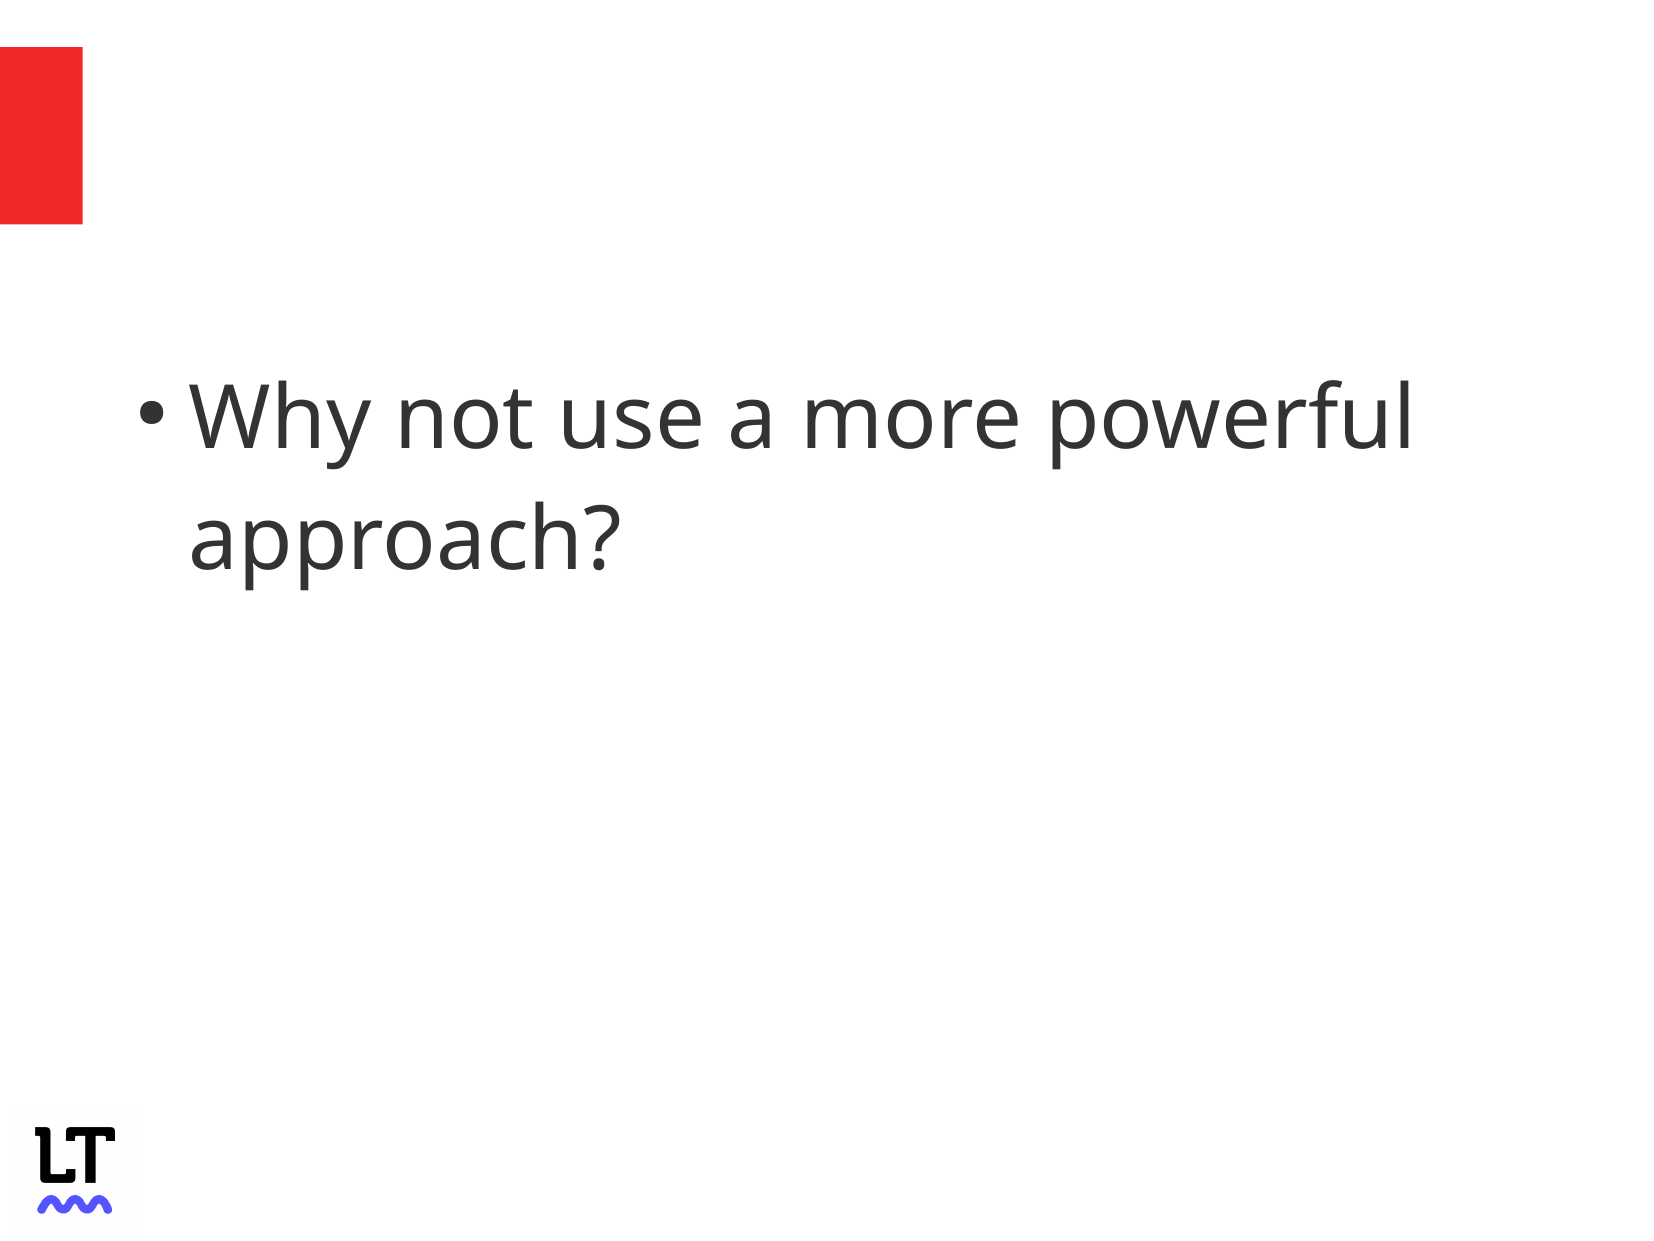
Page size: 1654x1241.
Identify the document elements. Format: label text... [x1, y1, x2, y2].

picture [11, 1110, 138, 1235]
list Why not use a more powerful approach? [118, 354, 1536, 1074]
